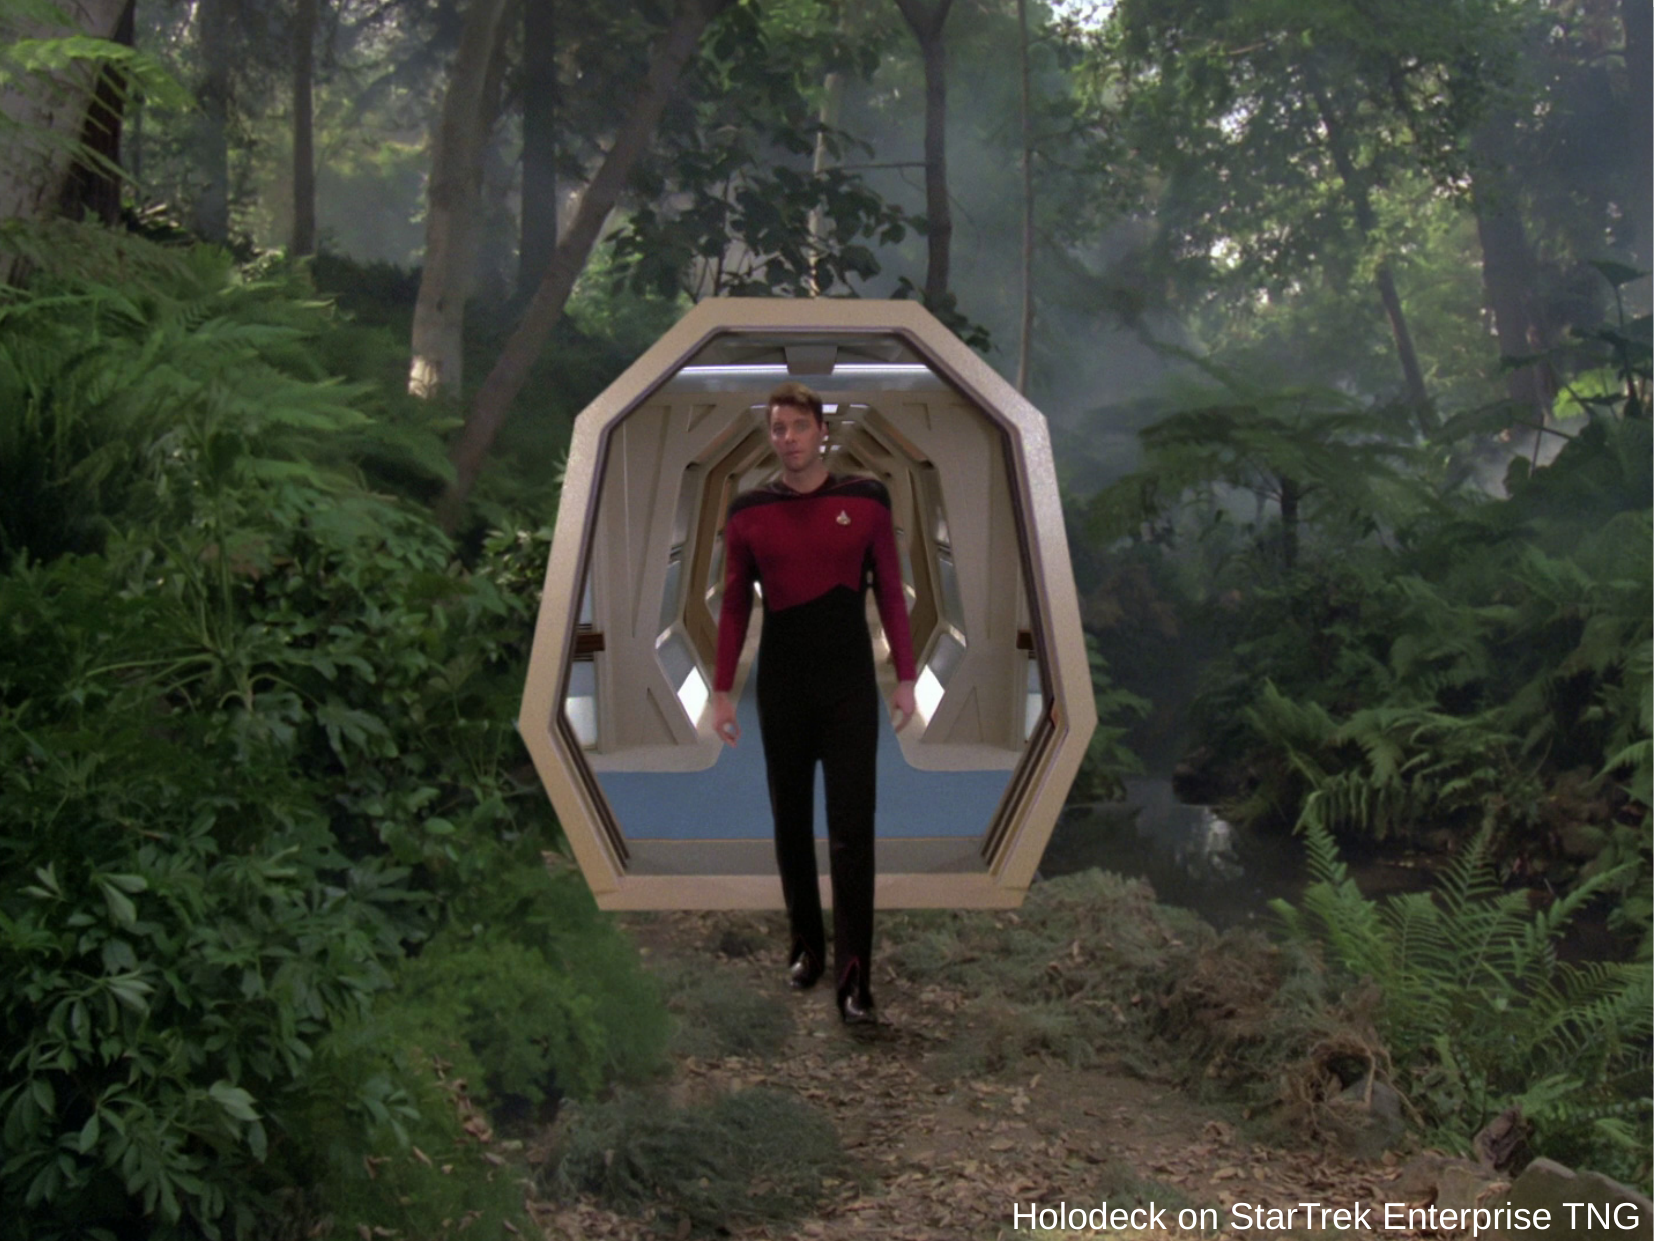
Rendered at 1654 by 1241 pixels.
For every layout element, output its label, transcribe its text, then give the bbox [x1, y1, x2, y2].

picture [0, 0, 1654, 1241]
text_box Holodeck on StarTrek Enterprise TNG [996, 1188, 1654, 1241]
